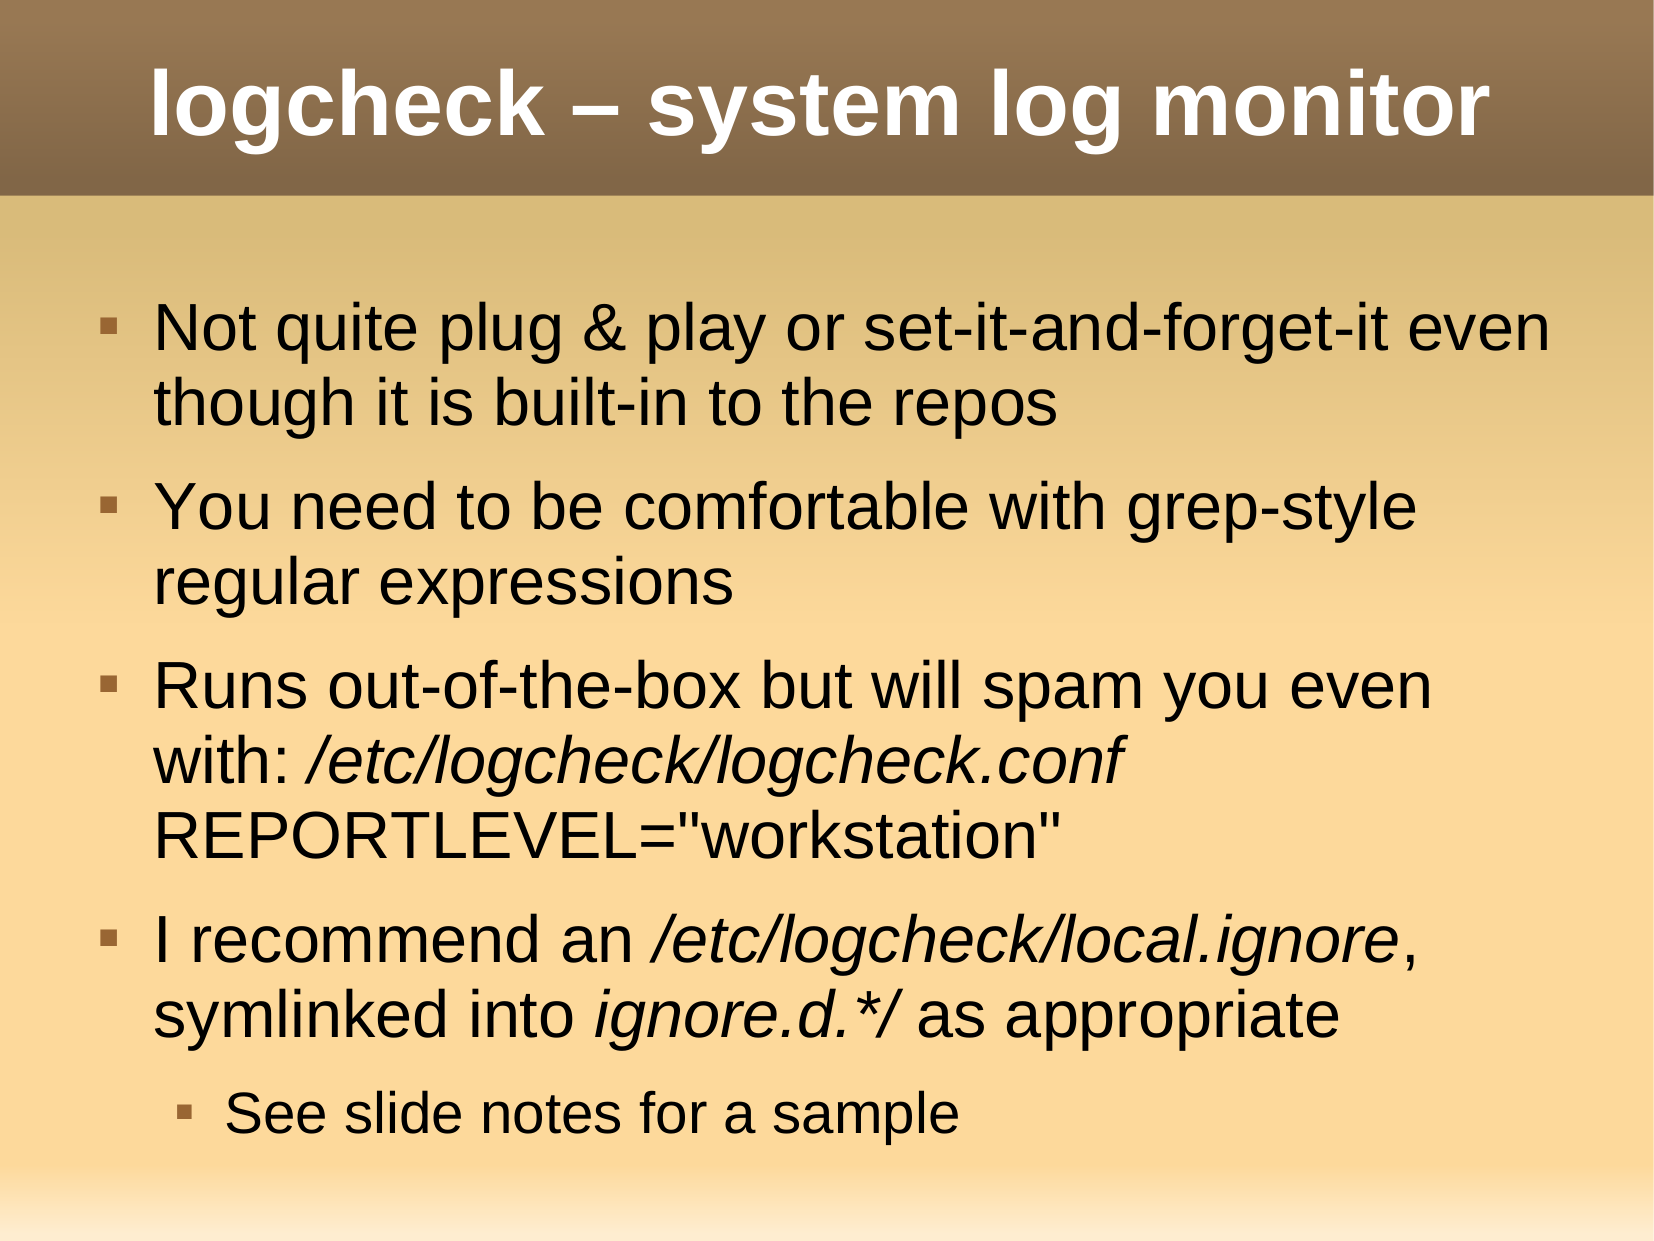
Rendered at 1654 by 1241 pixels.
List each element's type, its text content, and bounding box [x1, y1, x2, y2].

title logcheck – system log monitor [76, 7, 1565, 200]
picture [0, 0, 1654, 1241]
list Not quite plug & play or set-it-and-forget-it even though it is built-in to the repos You need to be comfortable with grep-style regular expressions Runs out-of-the-box but will spam you even with: /etc/logcheck/logcheck.conf REPORTLEVEL="workstation" I recommend an /etc/logcheck/local.ignore, symlinked into ignore.d.*/ as appropriate See slide notes for a sample [82, 290, 1571, 1147]
